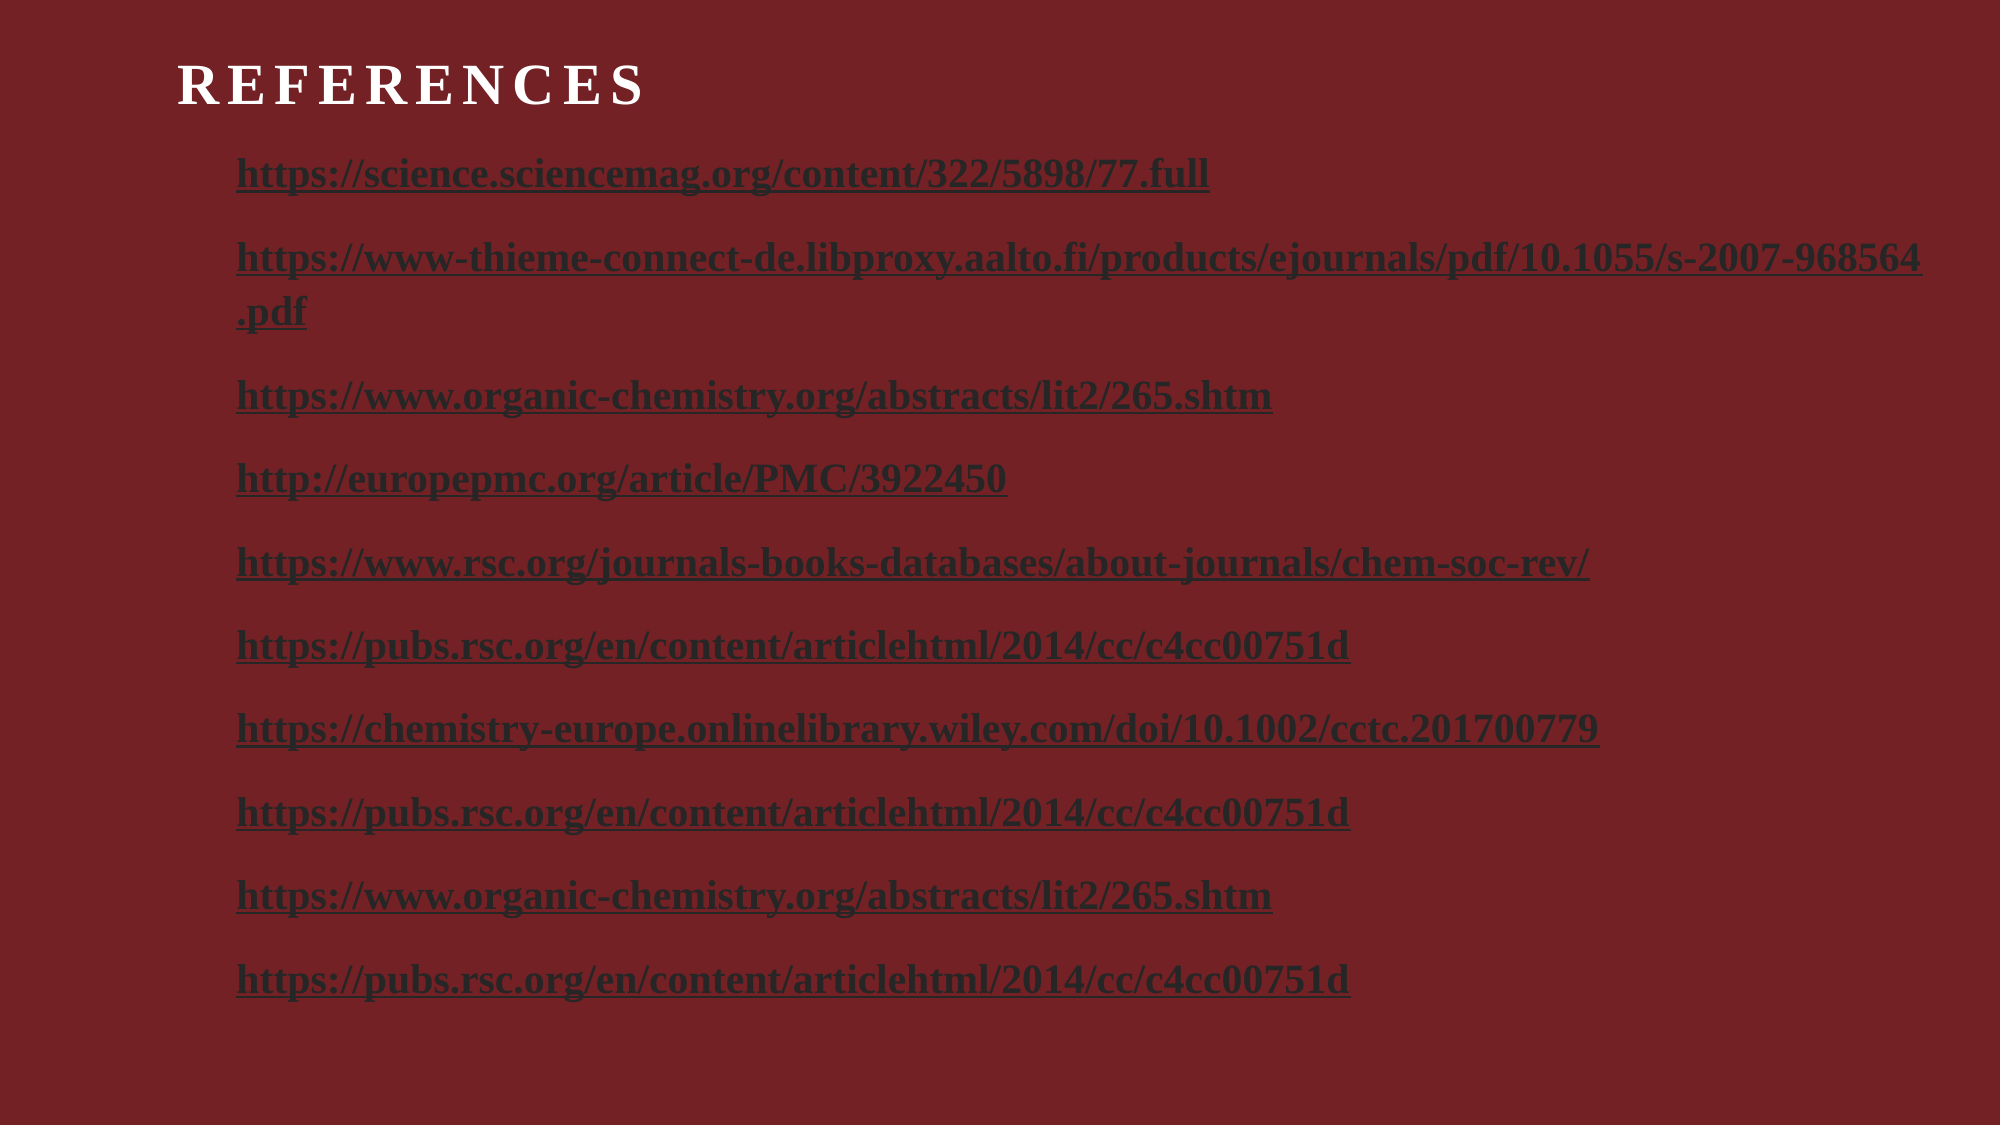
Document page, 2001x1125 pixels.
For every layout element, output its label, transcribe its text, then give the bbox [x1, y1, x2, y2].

title References [177, 46, 1822, 133]
list https://science.sciencemag.org/content/322/5898/77.full https://www-thieme-connect-de.libproxy.aalto.fi/products/ejournals/pdf/10.1055/s-2007-968564.pdf https://www.organic-chemistry.org/abstracts/lit2/265.shtm http://europepmc.org/article/PMC/3922450 https://www.rsc.org/journals-books-databases/about-journals/chem-soc-rev/ https://pubs.rsc.org/en/content/articlehtml/2014/cc/c4cc00751d https://chemistry-europe.onlinelibrary.wiley.com/doi/10.1002/cctc.201700779 https://pubs.rsc.org/en/content/articlehtml/2014/cc/c4cc00751d https://www.organic-chemistry.org/abstracts/lit2/265.shtm https://pubs.rsc.org/en/content/articlehtml/2014/cc/c4cc00751d [177, 133, 1931, 1079]
